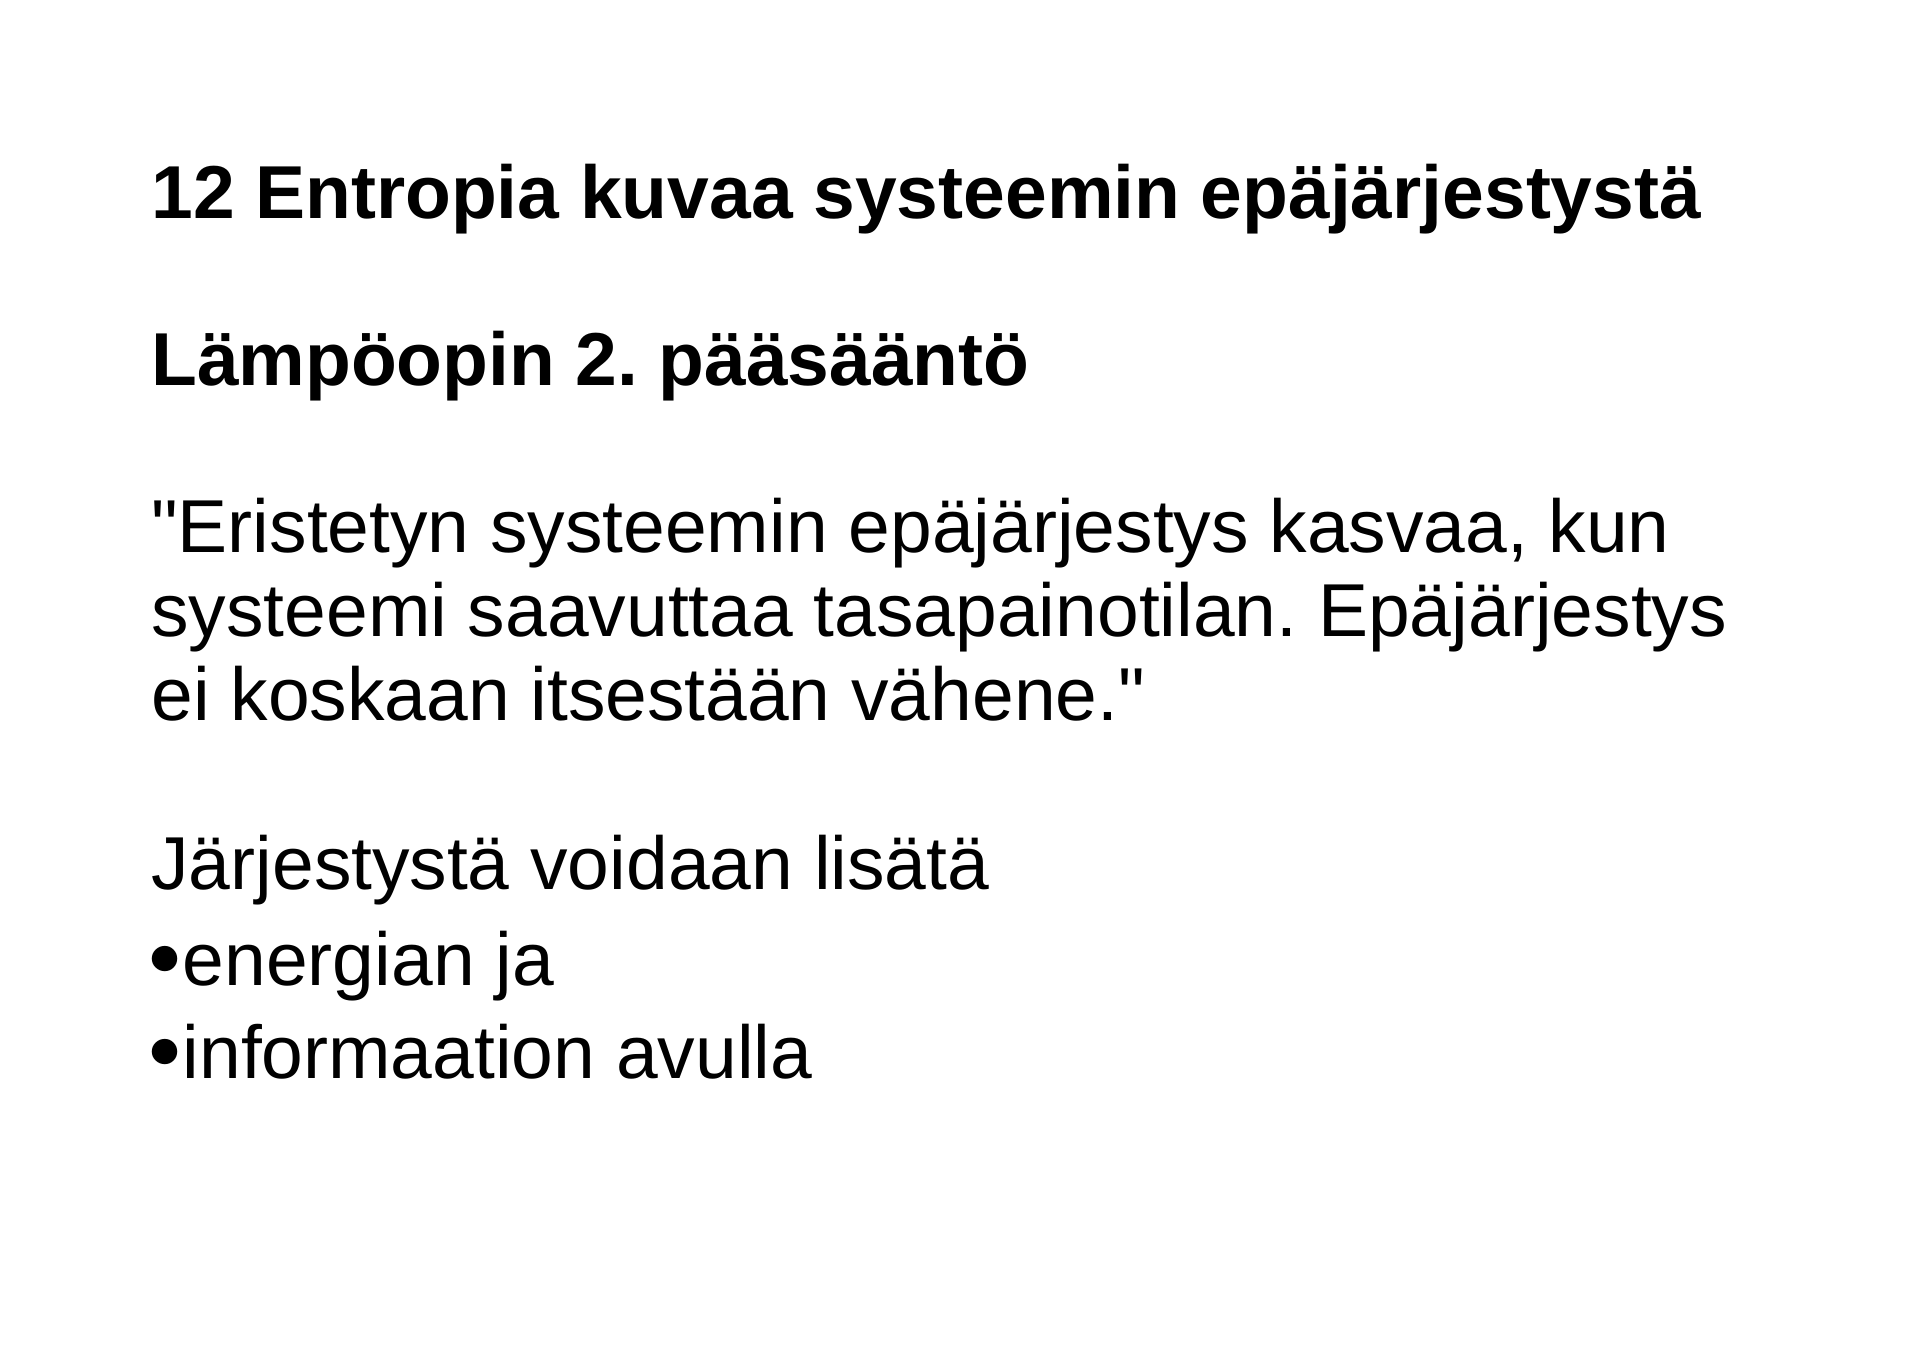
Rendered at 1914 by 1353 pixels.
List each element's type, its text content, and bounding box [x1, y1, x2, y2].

text_box 12 Entropia kuvaa systeemin epäjärjestystä Lämpöopin 2. pääsääntö "Eristetyn systeemin epäjärjestys kasvaa, kun systeemi saavuttaa tasapainotilan. Epäjärjestys ei koskaan itsestään vähene." Järjestystä voidaan lisätä energian ja informaation avulla [136, 138, 1791, 1095]
